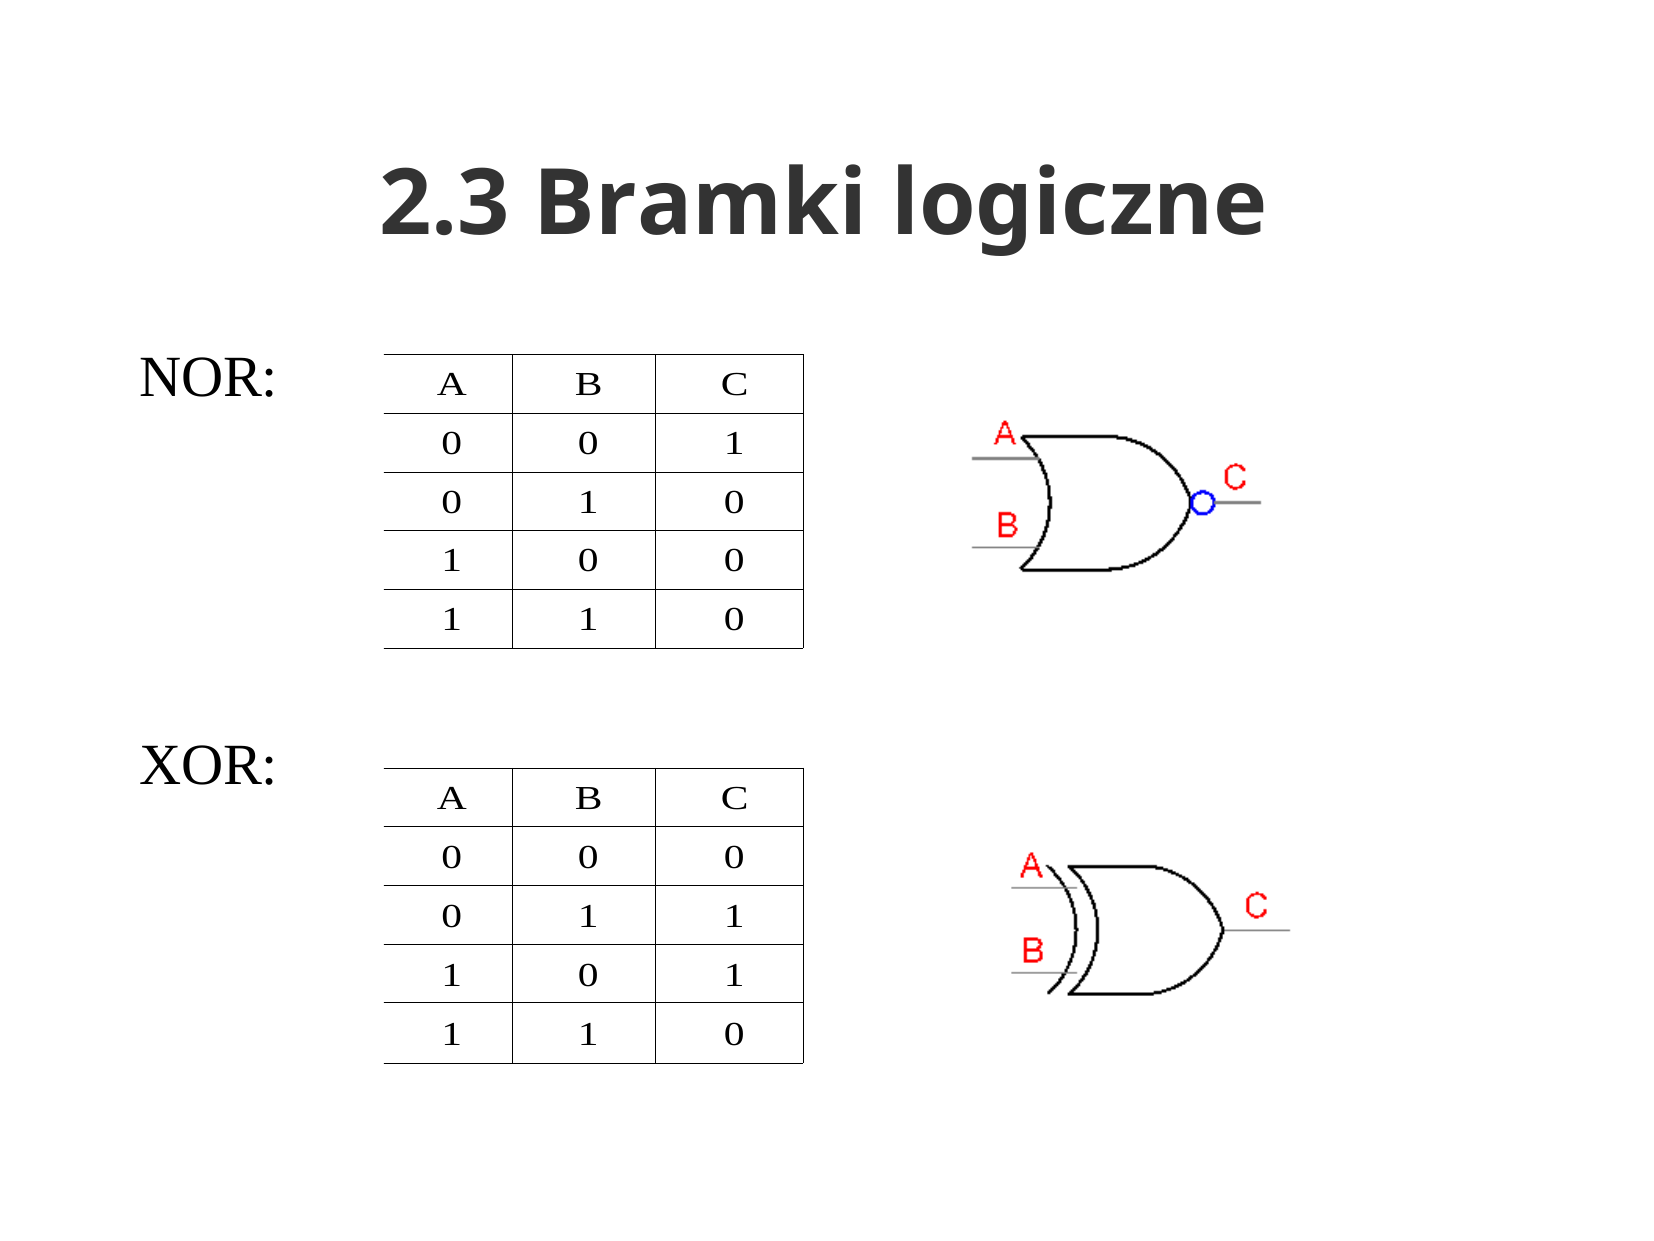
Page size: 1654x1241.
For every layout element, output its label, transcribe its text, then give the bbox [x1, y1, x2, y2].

chart [383, 767, 857, 1123]
list NOR: XOR: [121, 344, 1534, 1127]
chart [383, 354, 857, 709]
picture [974, 826, 1306, 1018]
picture [944, 399, 1277, 591]
title 2.3 Bramki logiczne [118, 102, 1531, 296]
